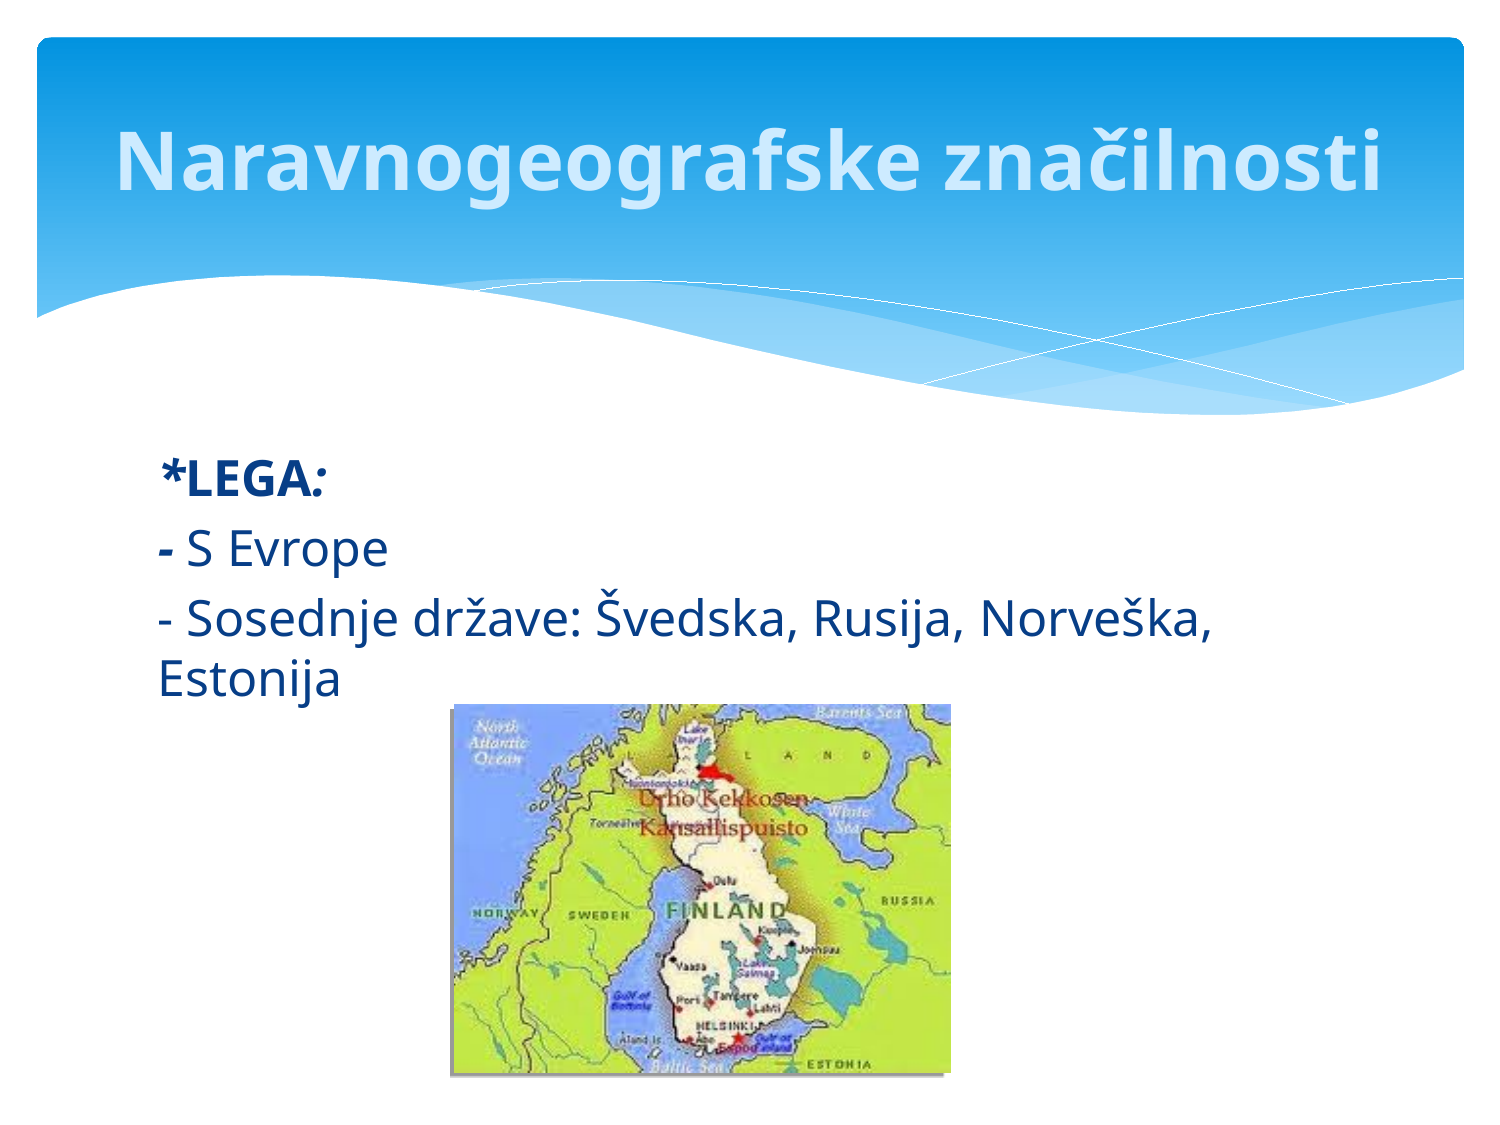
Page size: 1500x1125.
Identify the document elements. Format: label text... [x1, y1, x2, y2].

picture [454, 704, 951, 1073]
title Naravnogeografske značilnosti [75, 55, 1425, 261]
list *LEGA: - S Evrope - Sosednje države: Švedska, Rusija, Norveška, Estonija [142, 438, 1359, 1005]
